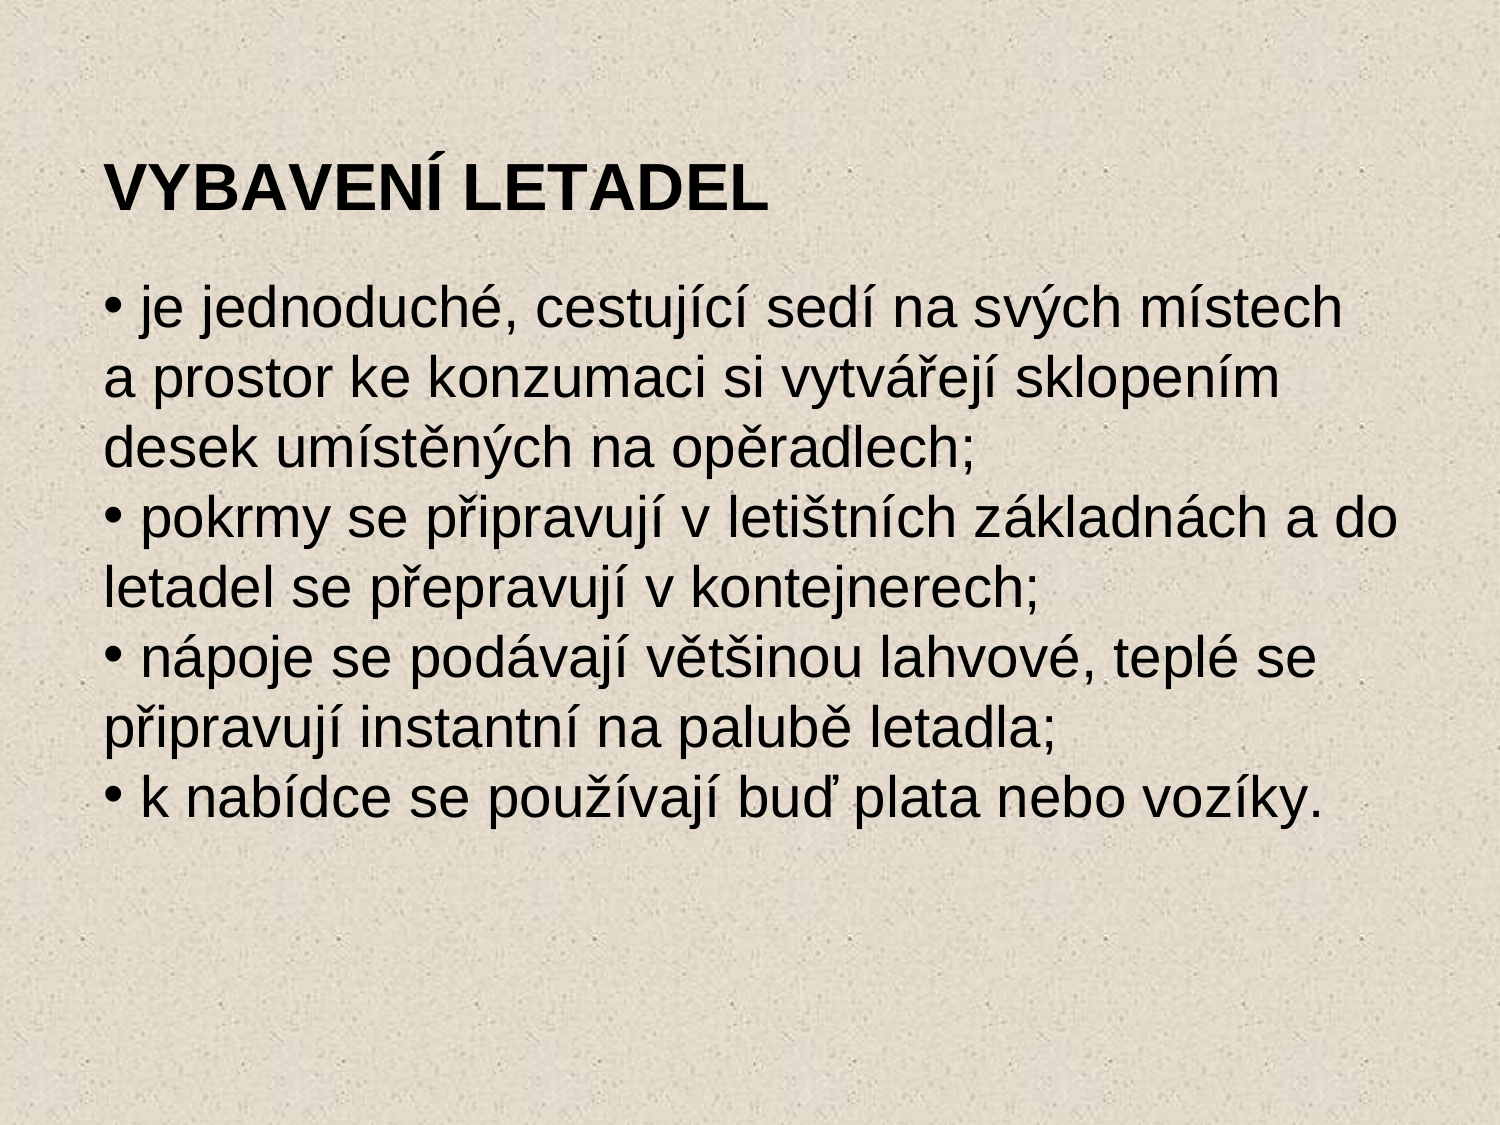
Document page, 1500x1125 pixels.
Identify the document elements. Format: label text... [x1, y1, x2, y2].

picture [0, 0, 1500, 1125]
text_box VYBAVENÍ LETADEL je jednoduché, cestující sedí na svých místech a prostor ke konzumaci si vytvářejí sklopením desek umístěných na opěradlech; pokrmy se připravují v letištních základnách a do letadel se přepravují v kontejnerech; nápoje se podávají většinou lahvové, teplé se připravují instantní na palubě letadla; k nabídce se používají buď plata nebo vozíky. [88, 136, 1459, 837]
